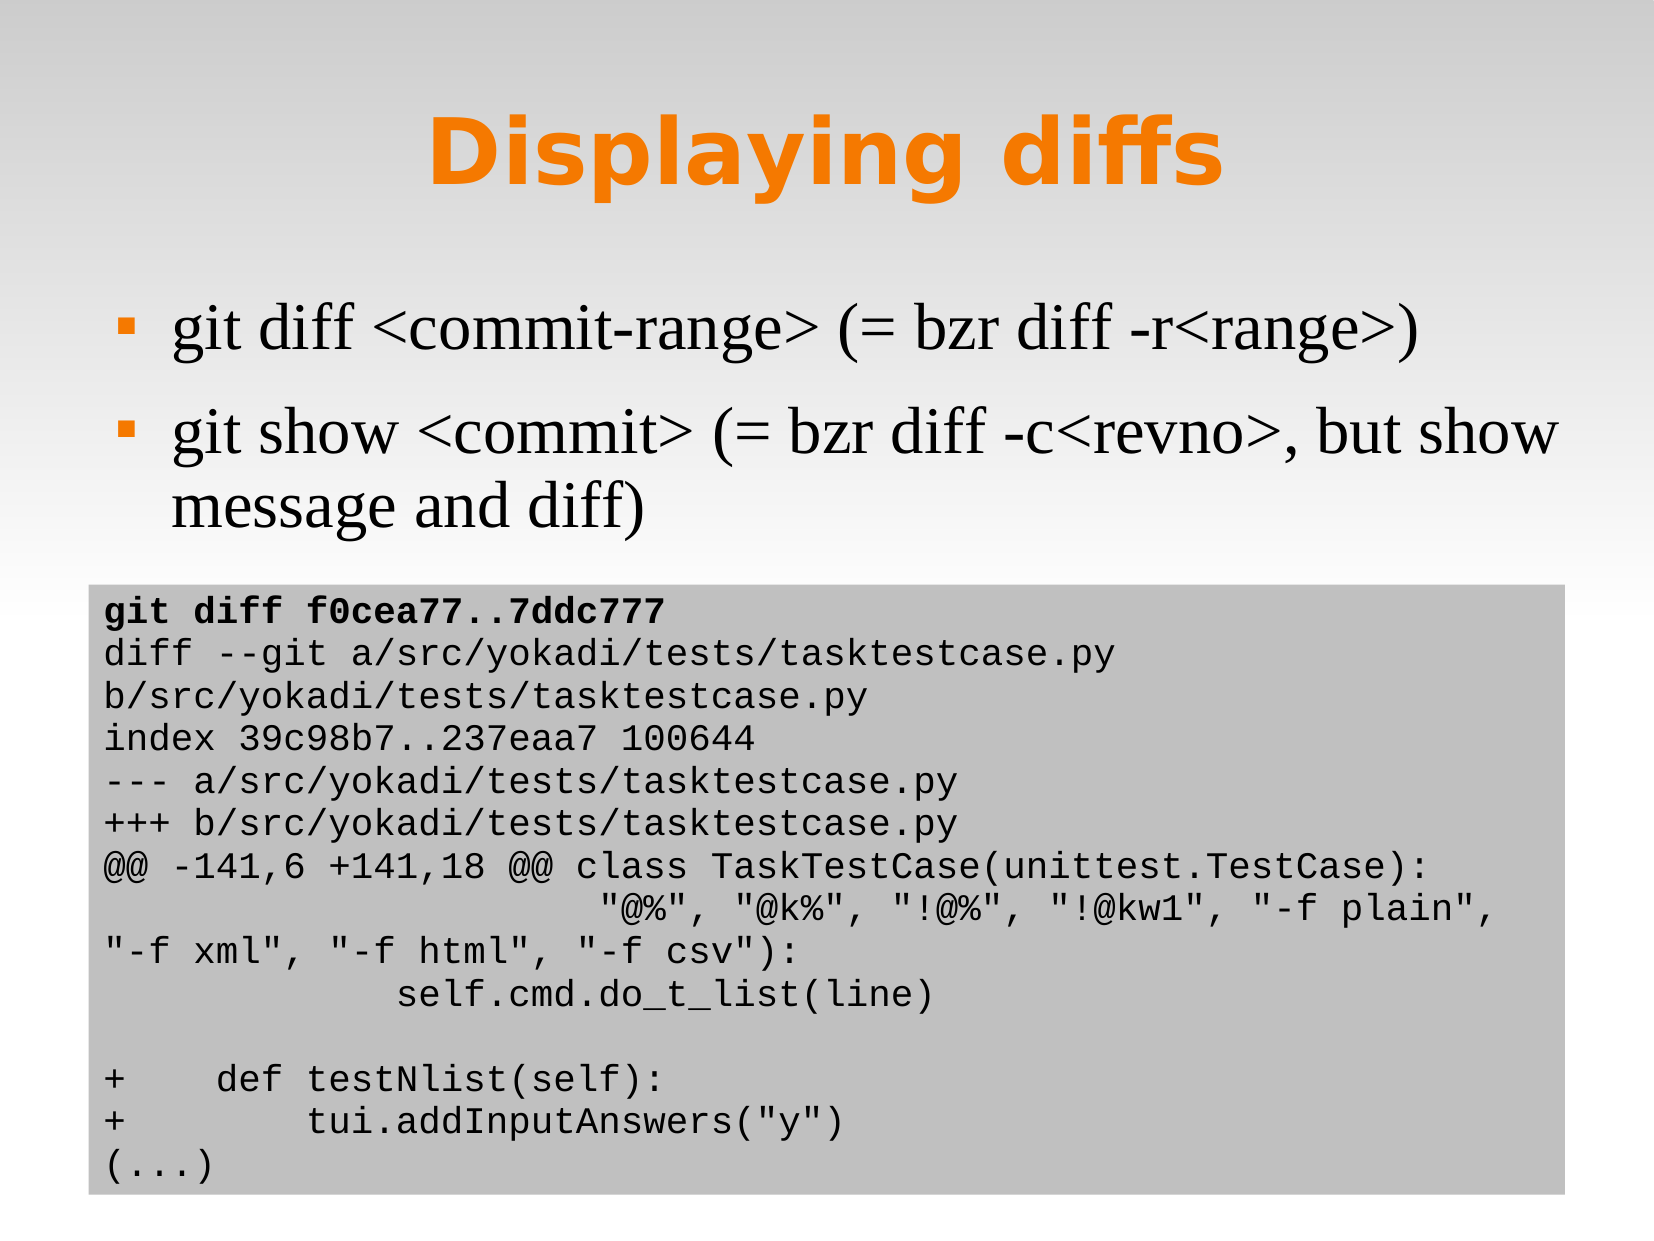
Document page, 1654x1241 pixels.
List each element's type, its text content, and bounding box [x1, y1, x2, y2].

list git diff <commit-range> (= bzr diff -r<range>) git show <commit> (= bzr diff -c<revno>, but show message and diff) [82, 290, 1571, 563]
text_box git diff f0cea77..7ddc777 diff --git a/src/yokadi/tests/tasktestcase.py b/src/yokadi/tests/tasktestcase.py index 39c98b7..237eaa7 100644 --- a/src/yokadi/tests/tasktestcase.py +++ b/src/yokadi/tests/tasktestcase.py @@ -141,6 +141,18 @@ class TaskTestCase(unittest.TestCase): "@%", "@k%", "!@%", "!@kw1", "-f plain", "-f xml", "-f html", "-f csv"): self.cmd.do_t_list(line) + def testNlist(self): + tui.addInputAnswers("y") (...) [88, 584, 1565, 1195]
title Displaying diffs [82, 49, 1571, 257]
